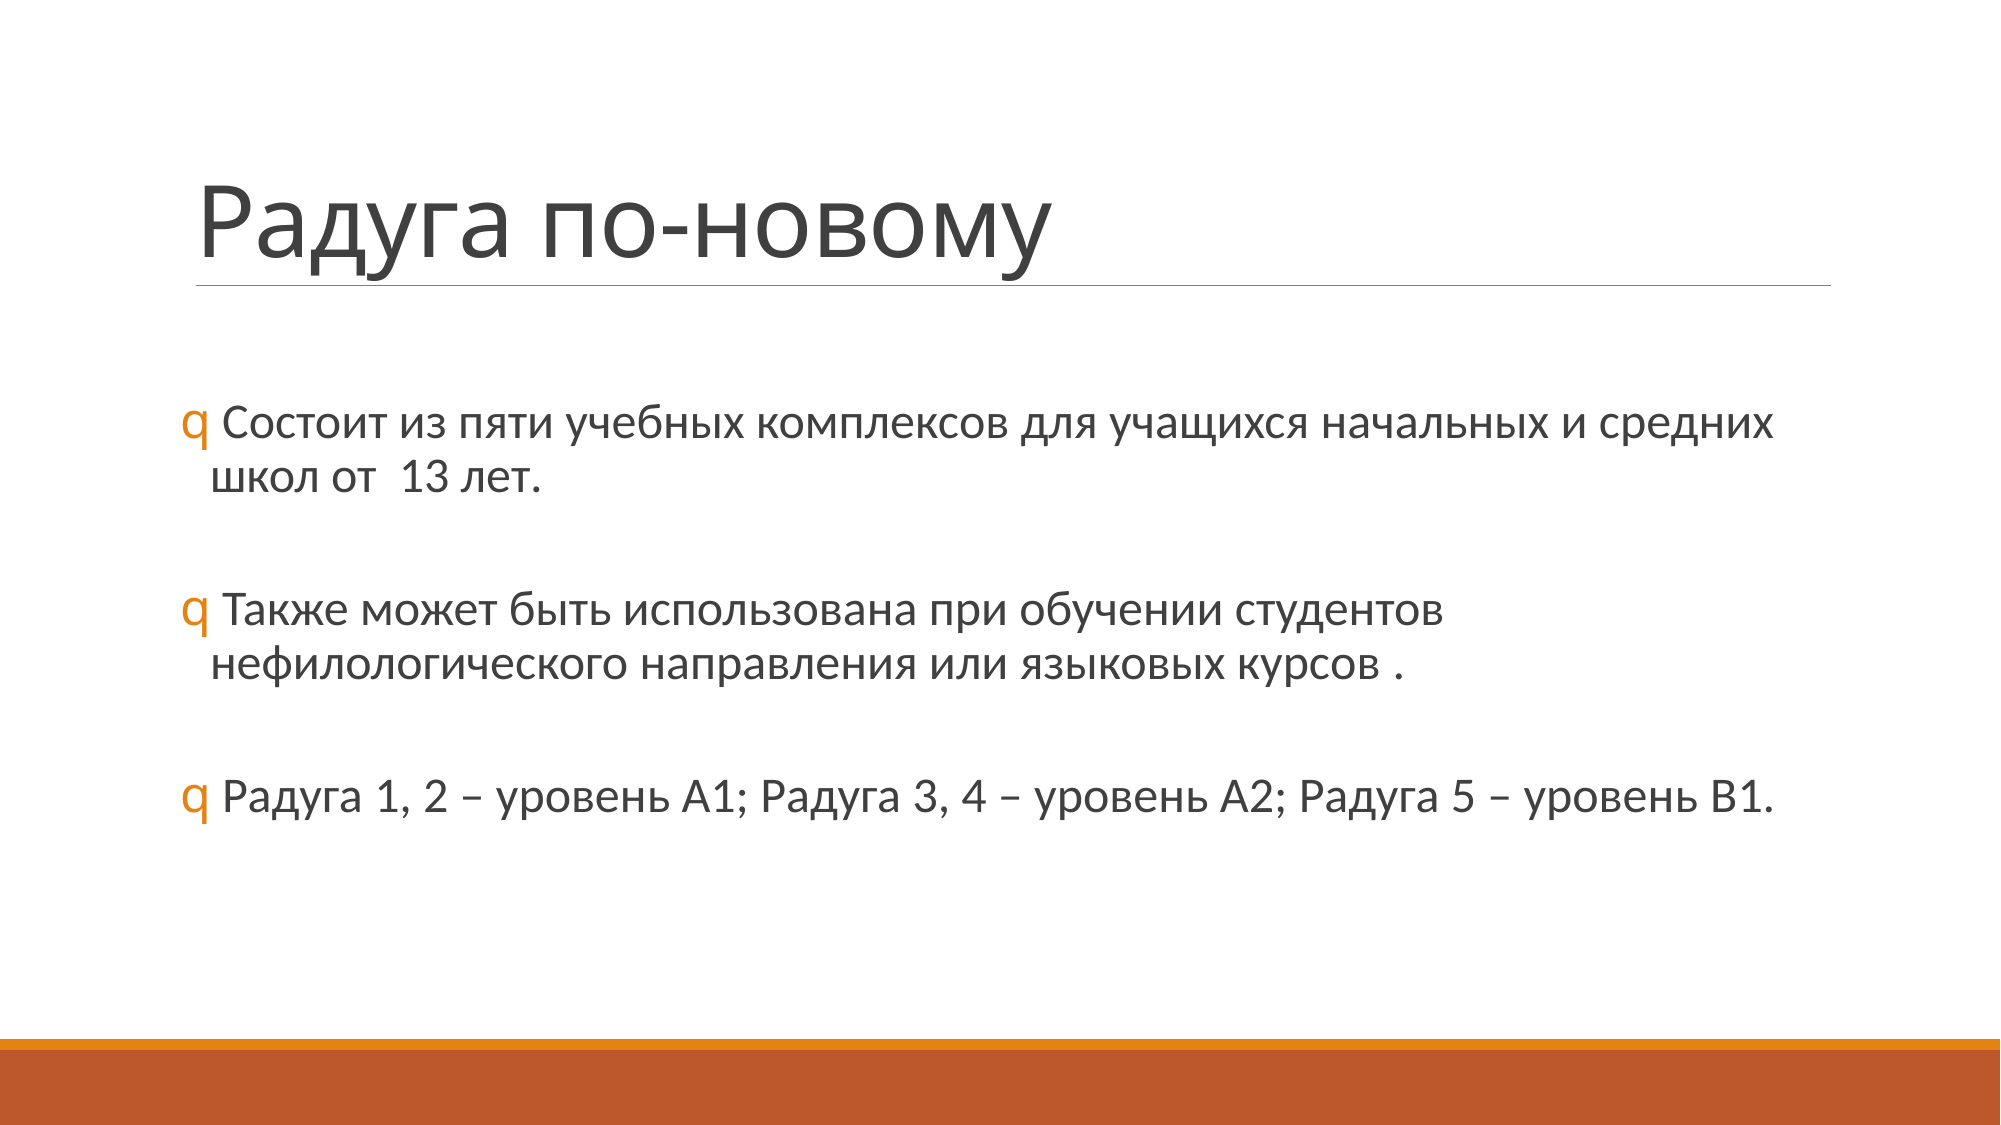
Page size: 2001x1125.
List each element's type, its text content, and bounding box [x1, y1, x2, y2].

list Состоит из пяти учебных комплексов для учащихся начальных и средних школ от 13 лет. Также может быть использована при обучении студентов нефилологического направления или языковых курсов . Радуга 1, 2 – уровень А1; Радуга 3, 4 – уровень А2; Радуга 5 – уровень B1. [180, 302, 1831, 963]
title Радуга по-новому [180, 47, 1831, 286]
